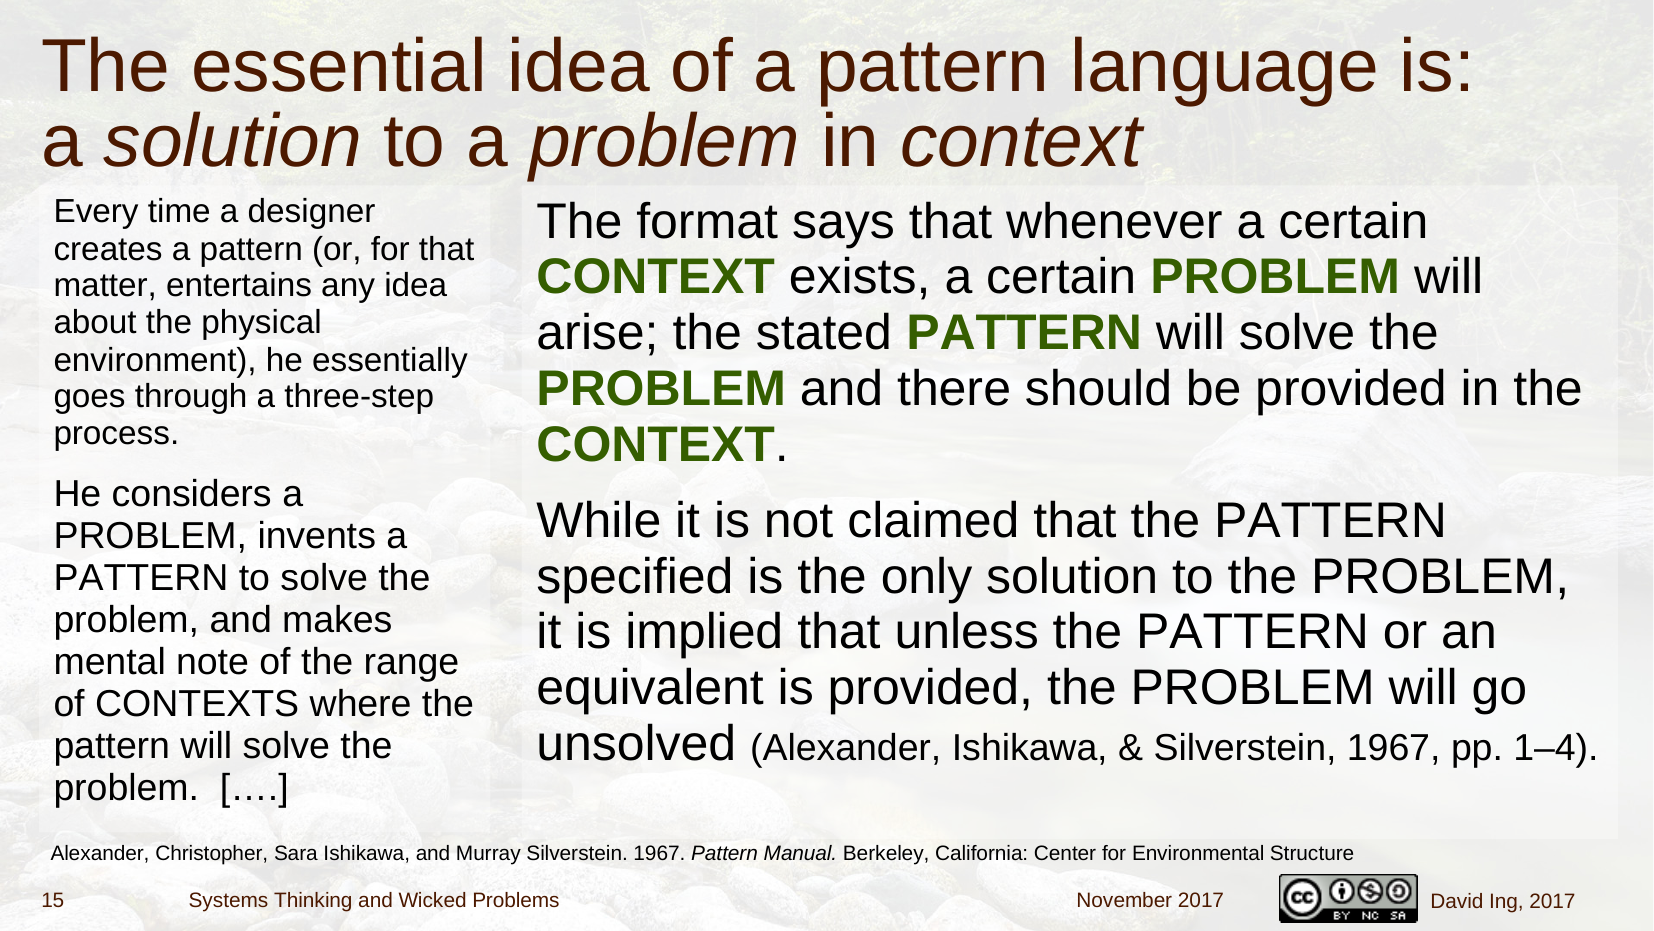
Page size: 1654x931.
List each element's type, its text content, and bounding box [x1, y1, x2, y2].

text_box Every time a designer creates a pattern (or, for that matter, entertains any idea about the physical environment), he essentially goes through a three-step process. He considers a PROBLEM, invents a PATTERN to solve the problem, and makes mental note of the range of CONTEXTS where the pattern will solve the problem. [….] [38, 185, 491, 833]
text_box The format says that whenever a certain CONTEXT exists, a certain PROBLEM will arise; the stated PATTERN will solve the PROBLEM and there should be provided in the CONTEXT. While it is not claimed that the PATTERN specified is the only solution to the PROBLEM, it is implied that unless the PATTERN or an equivalent is provided, the PROBLEM will go unsolved (Alexander, Ishikawa, & Silverstein, 1967, pp. 1–4). [521, 185, 1618, 839]
text_box Alexander, Christopher, Sara Ishikawa, and Murray Silverstein. 1967. Pattern Manual. Berkeley, California: Center for Environmental Structure [35, 833, 1567, 872]
title The essential idea of a pattern language is: a solution to a problem in context [41, 30, 1613, 190]
picture [0, 0, 1654, 931]
